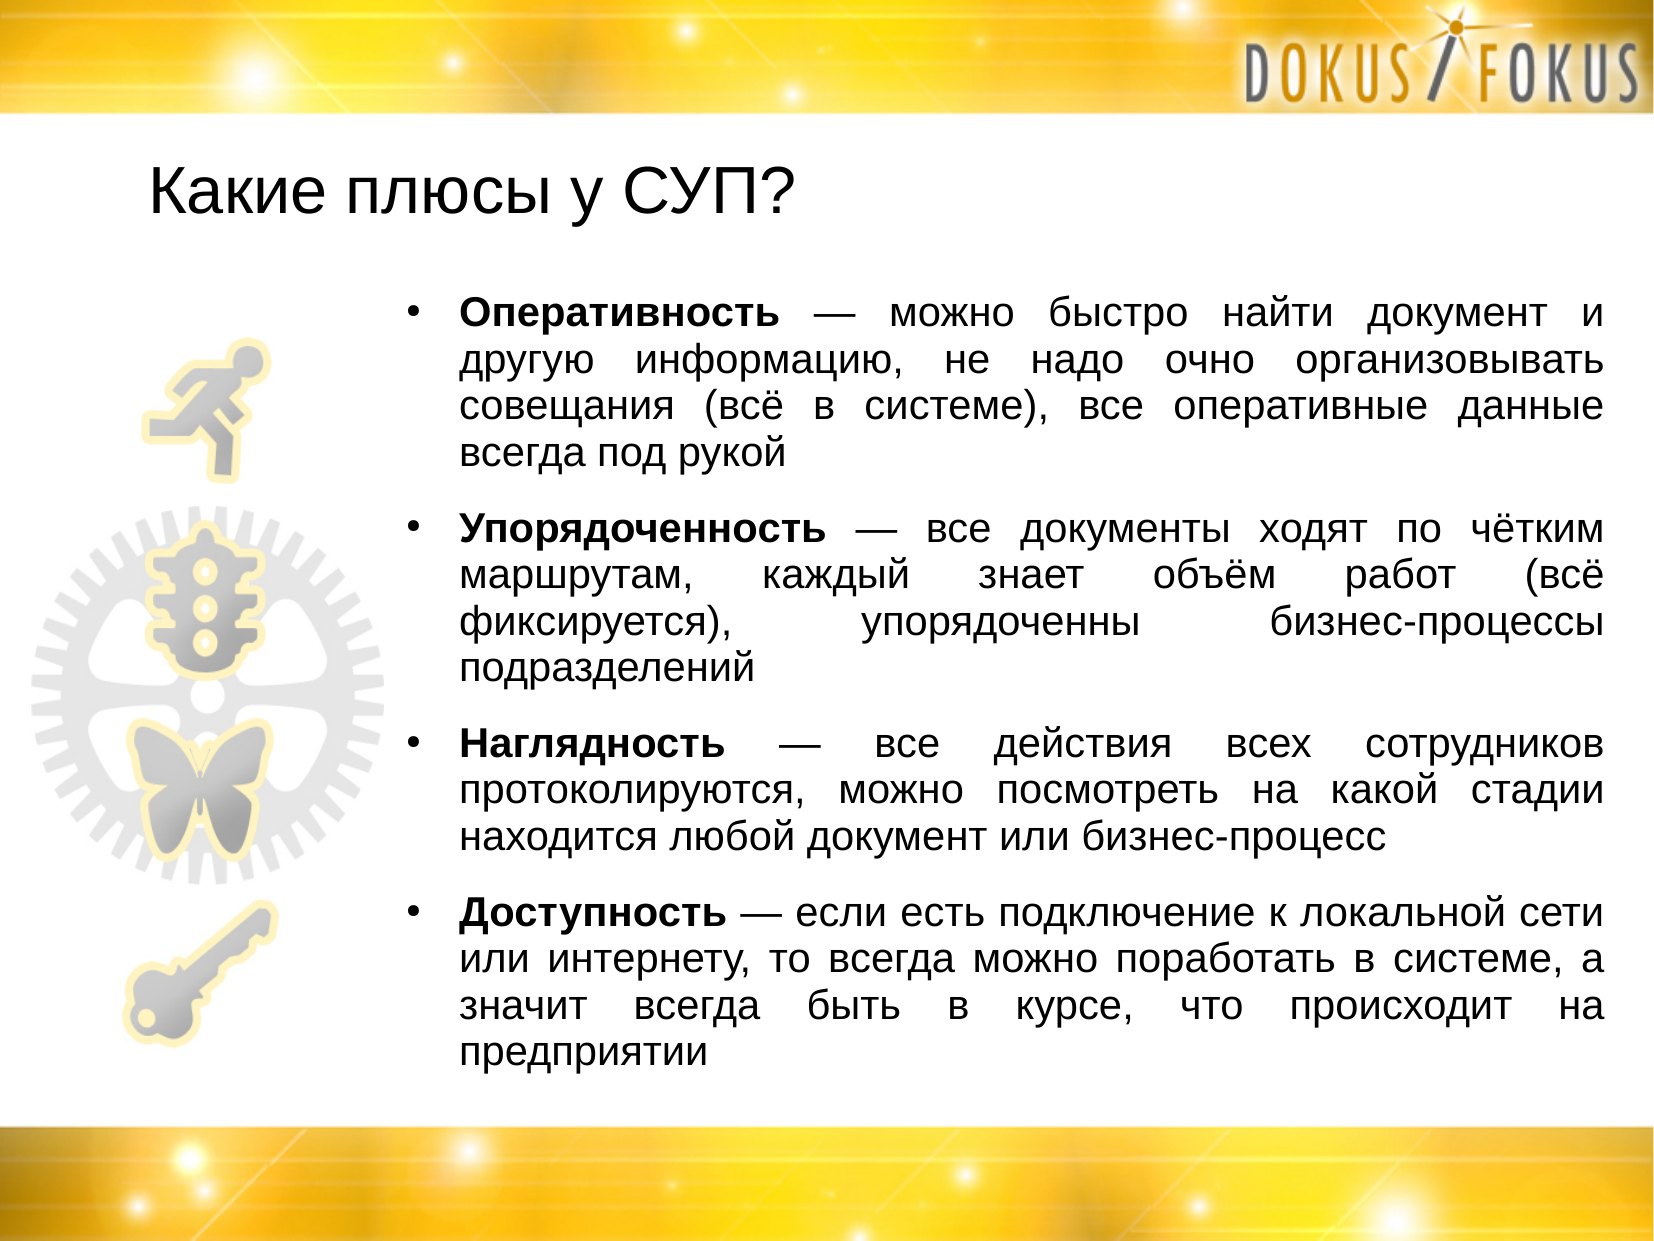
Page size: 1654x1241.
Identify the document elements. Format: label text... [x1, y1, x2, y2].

list Оперативность — можно быстро найти документ и другую информацию, не надо очно организовывать совещания (всё в системе), все оперативные данные всегда под рукой Упорядоченность — все документы ходят по чётким маршрутам, каждый знает объём работ (всё фиксируется), упорядоченны бизнес-процессы подразделений Наглядность — все действия всех сотрудников протоколируются, можно посмотреть на какой стадии находится любой документ или бизнес-процесс Доступность — если есть подключение к локальной сети или интернету, то всегда можно поработать в системе, а значит всегда быть в курсе, что происходит на предприятии [388, 288, 1605, 1093]
title Какие плюсы у СУП? [59, 115, 886, 266]
picture [0, 0, 1654, 1241]
